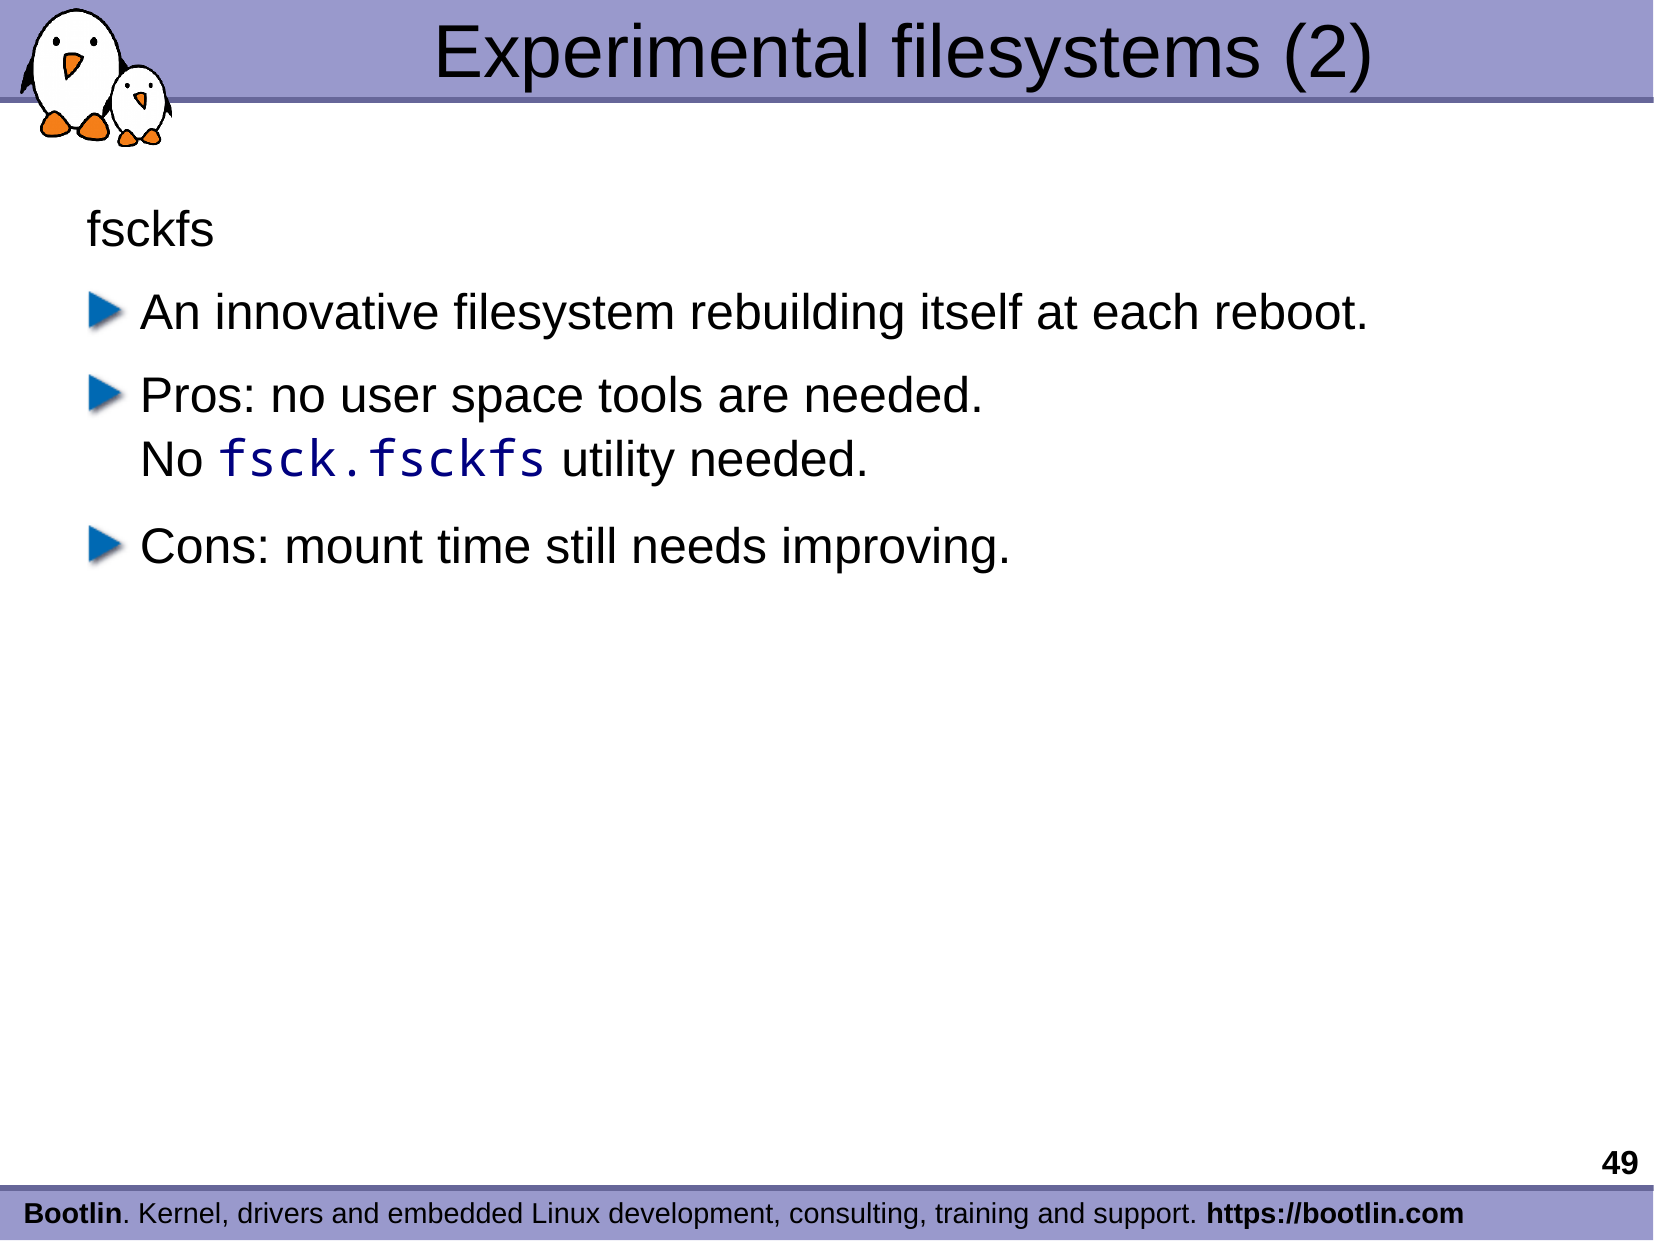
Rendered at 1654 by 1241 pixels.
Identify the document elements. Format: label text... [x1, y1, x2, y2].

picture [20, 8, 172, 147]
list fsckfs An innovative filesystem rebuilding itself at each reboot. Pros: no user space tools are needed. No fsck.fsckfs utility needed. Cons: mount time still needs improving. [68, 201, 1592, 1118]
title Experimental filesystems (2) [178, 5, 1631, 97]
